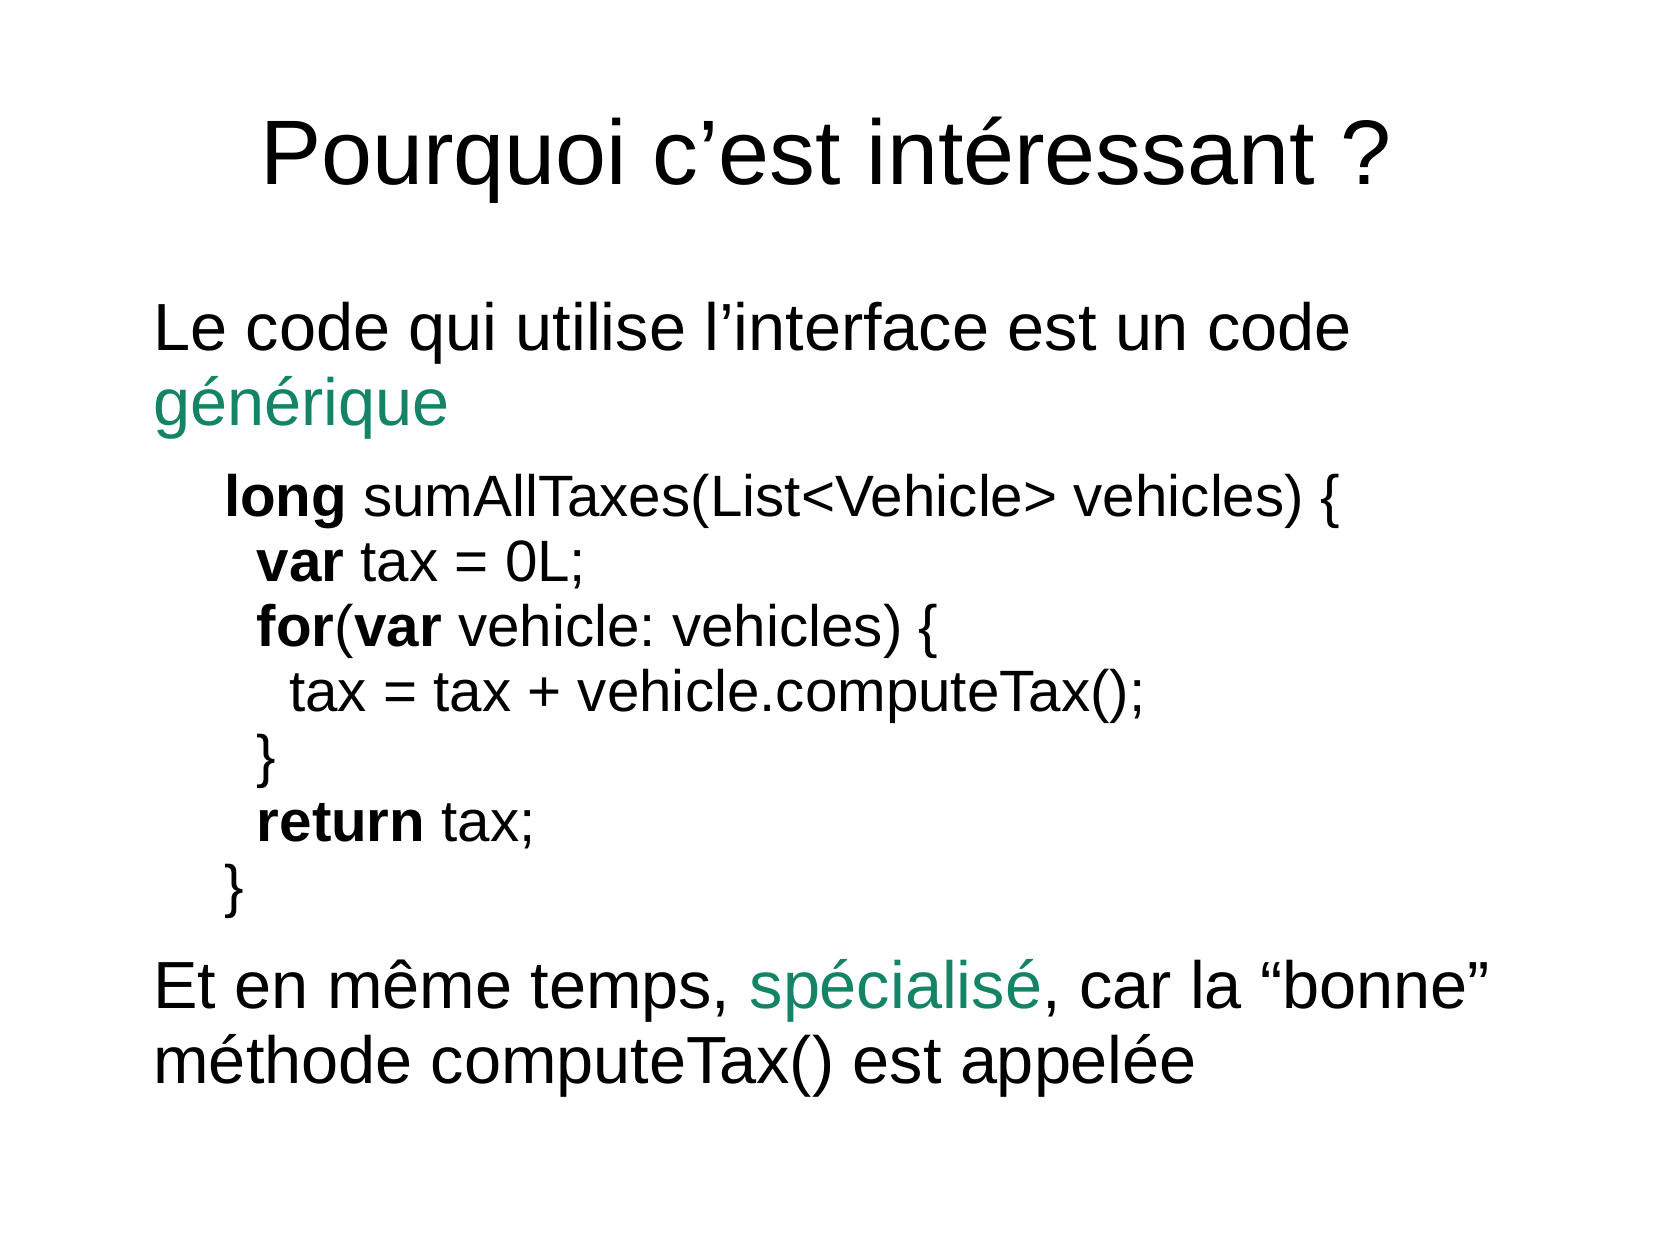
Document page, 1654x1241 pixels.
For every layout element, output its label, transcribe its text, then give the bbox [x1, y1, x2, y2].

title Pourquoi c’est intéressant ? [82, 49, 1571, 257]
list Le code qui utilise l’interface est un code générique long sumAllTaxes(List<Vehicle> vehicles) { var tax = 0L; for(var vehicle: vehicles) { tax = tax + vehicle.computeTax(); } return tax; } Et en même temps, spécialisé, car la “bonne” méthode computeTax() est appelée [82, 290, 1571, 1126]
